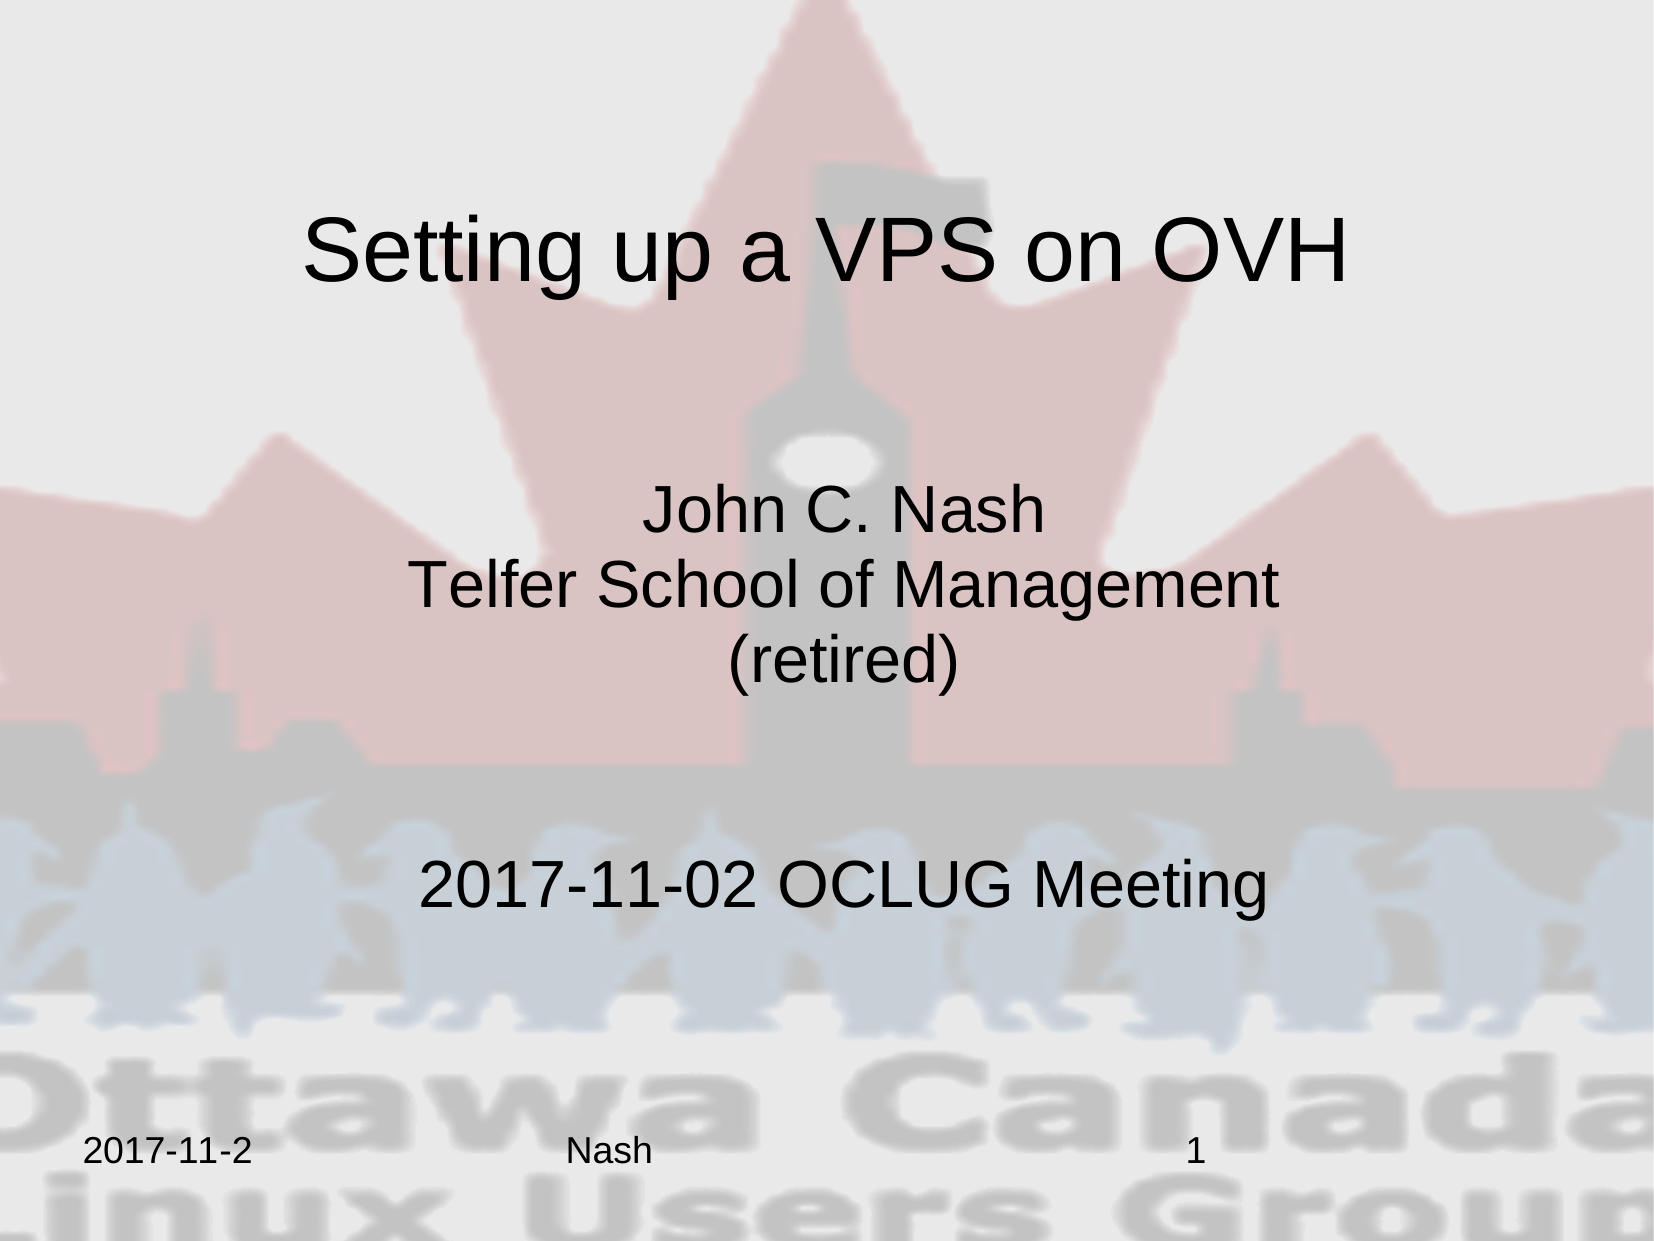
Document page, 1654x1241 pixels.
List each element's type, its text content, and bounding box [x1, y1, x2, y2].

title Setting up a VPS on OVH [82, 144, 1571, 352]
subtitle John C. Nash Telfer School of Management (retired) 2017-11-02 OCLUG Meeting [100, 330, 1589, 981]
picture [0, 0, 1654, 1241]
